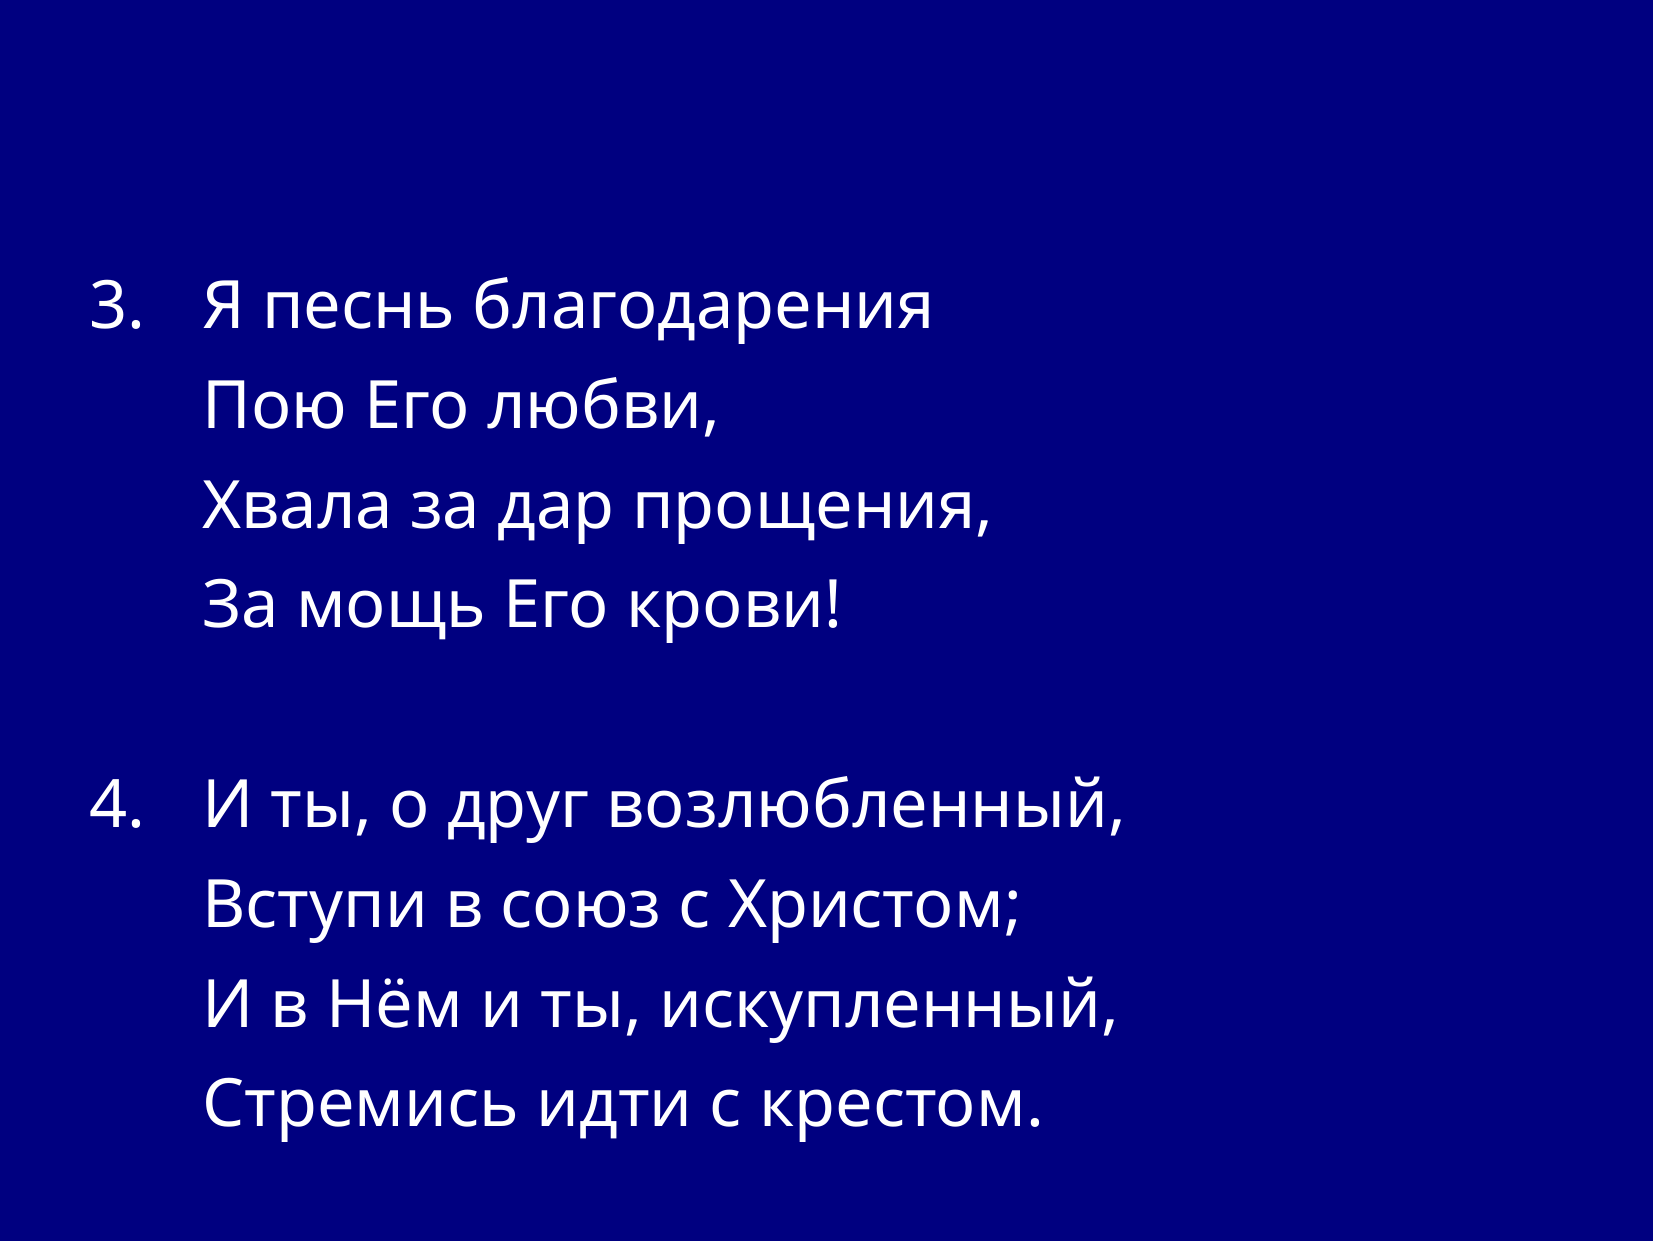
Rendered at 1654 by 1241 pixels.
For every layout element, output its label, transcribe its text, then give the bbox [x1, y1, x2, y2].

text_box 3. Я песнь благодарения Пою Его любви, Хвала за дар прощения, За мощь Его крови! 4. И ты, о друг возлюбленный, Вступи в союз с Христом; И в Нём и ты, искупленный, Стремись идти с крестом. [75, 150, 1576, 1163]
